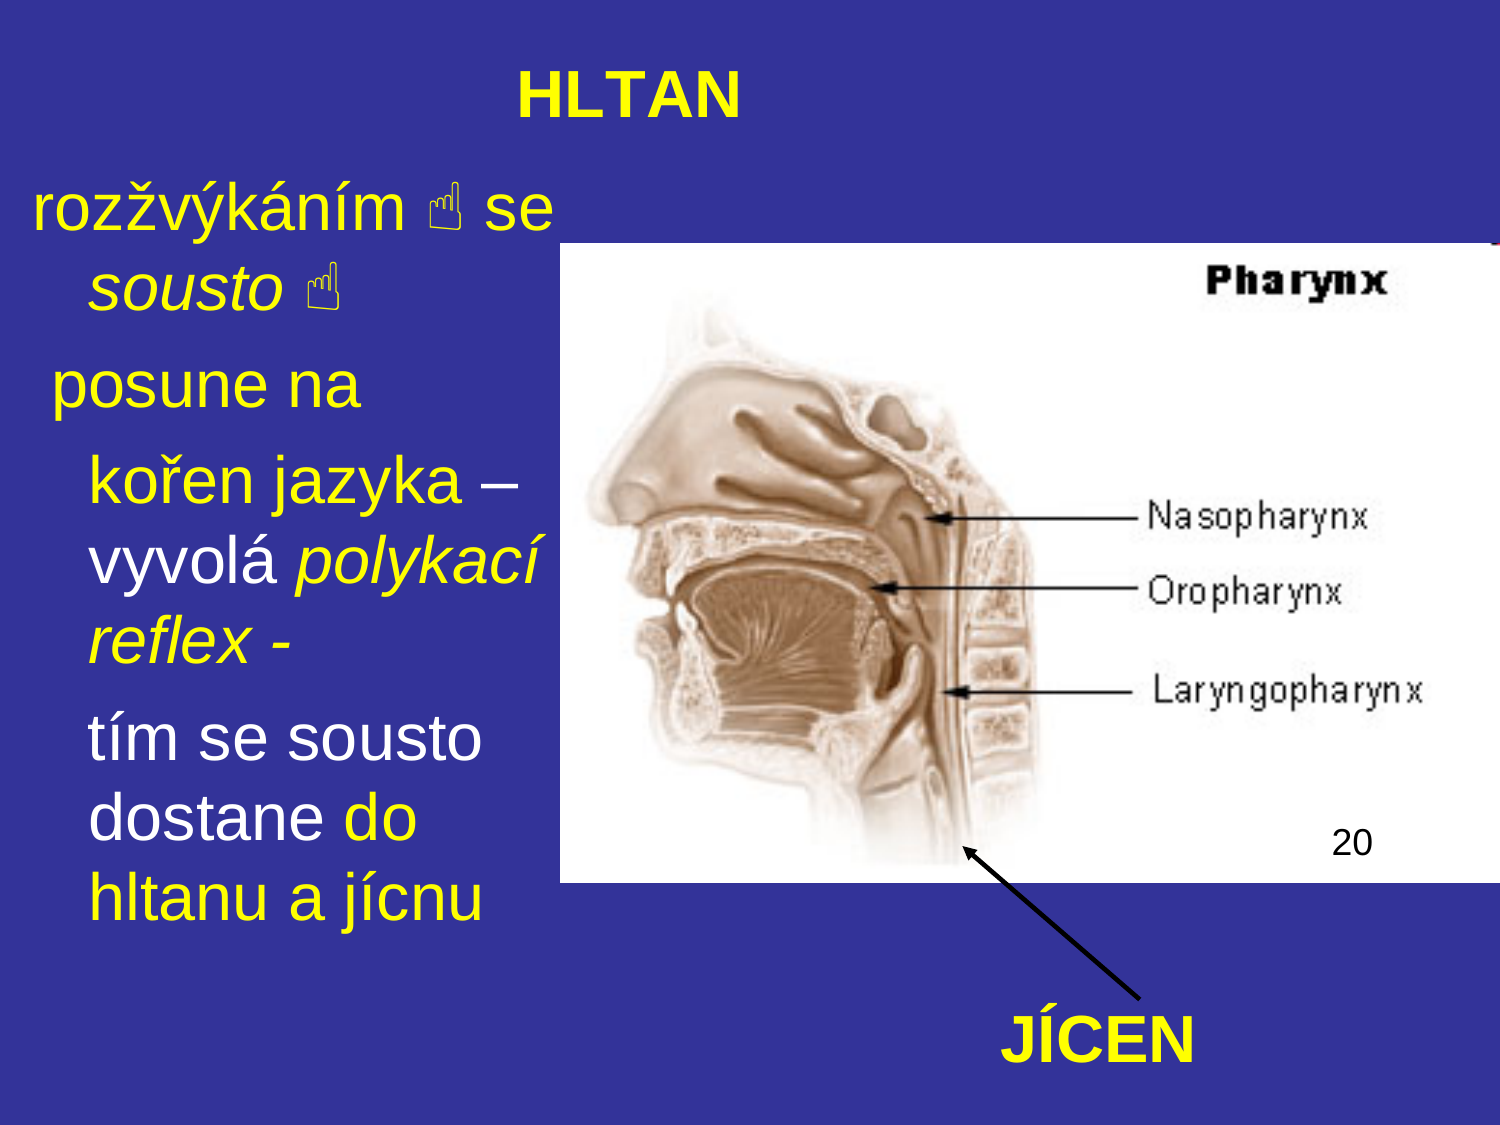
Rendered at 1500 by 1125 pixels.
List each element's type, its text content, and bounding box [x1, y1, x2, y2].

text_box HLTAN [501, 42, 987, 139]
picture [585, 243, 1500, 883]
text_box JÍCEN [986, 987, 1294, 1084]
text_box rozžvýkáním  se sousto  posune na kořen jazyka – vyvolá polykací reflex - tím se sousto dostane do hltanu a jícnu [17, 156, 585, 1125]
text_box 20 [1316, 810, 1471, 872]
